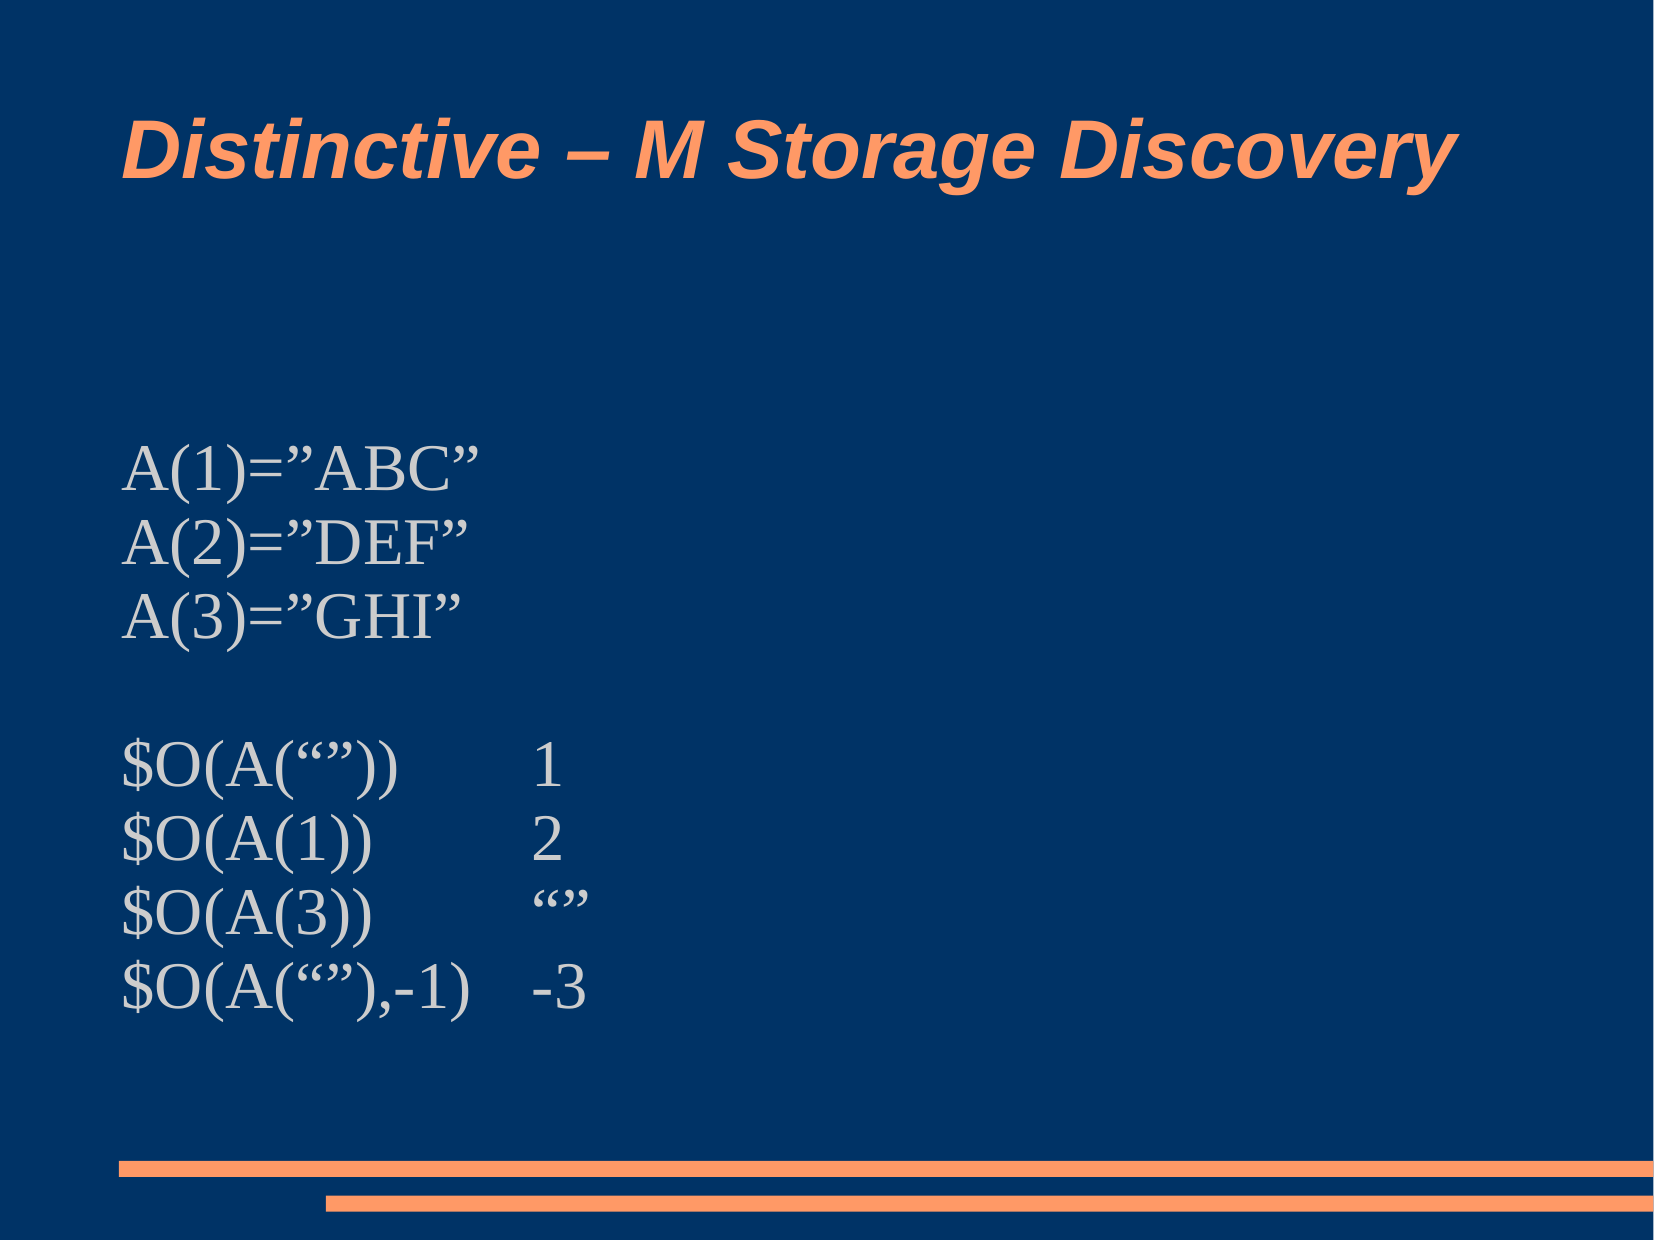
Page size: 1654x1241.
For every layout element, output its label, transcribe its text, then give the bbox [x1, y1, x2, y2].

title Distinctive – M Storage Discovery [121, 46, 1534, 254]
subtitle A(1)=”ABC” A(2)=”DEF” A(3)=”GHI” $O(A(“”)) 1 $O(A(1)) 2 $O(A(3)) “” $O(A(“”),-1) -3 [121, 329, 1561, 1125]
